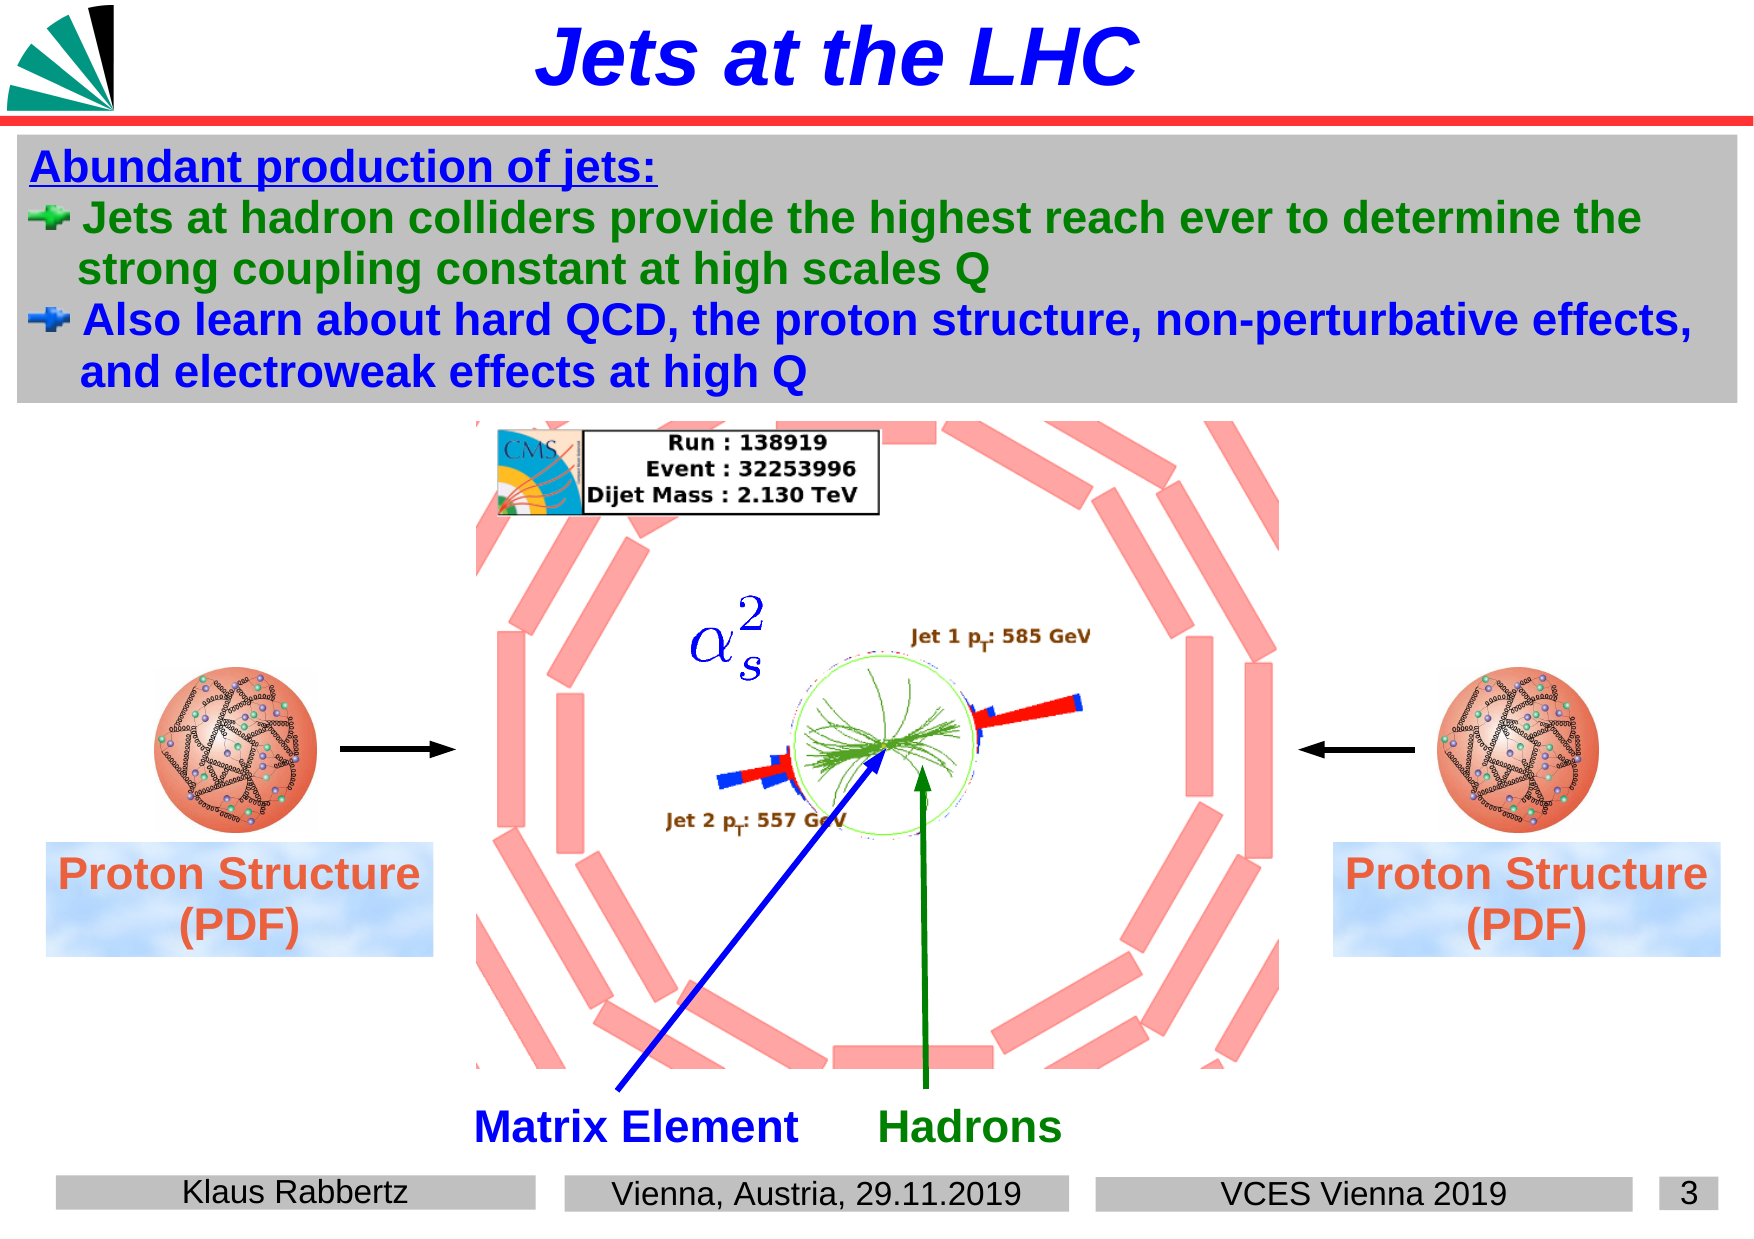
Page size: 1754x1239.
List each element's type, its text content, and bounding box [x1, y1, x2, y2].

text_box Abundant production of jets: Jets at hadron colliders provide the highest reach ever to determine the strong coupling constant at high scales Q Also learn about hard QCD, the proton structure, non-perturbative effects, and electroweak effects at high Q [17, 134, 1738, 403]
text_box Matrix Element [461, 1094, 812, 1159]
picture [7, 5, 114, 112]
picture [154, 667, 317, 833]
text_box Proton Structure (PDF) [1333, 842, 1721, 957]
title Jets at the LHC [129, 0, 1545, 114]
picture [1437, 667, 1599, 833]
picture [476, 421, 1279, 1069]
text_box Hadrons [865, 1094, 1075, 1159]
text_box Proton Structure (PDF) [45, 842, 434, 957]
